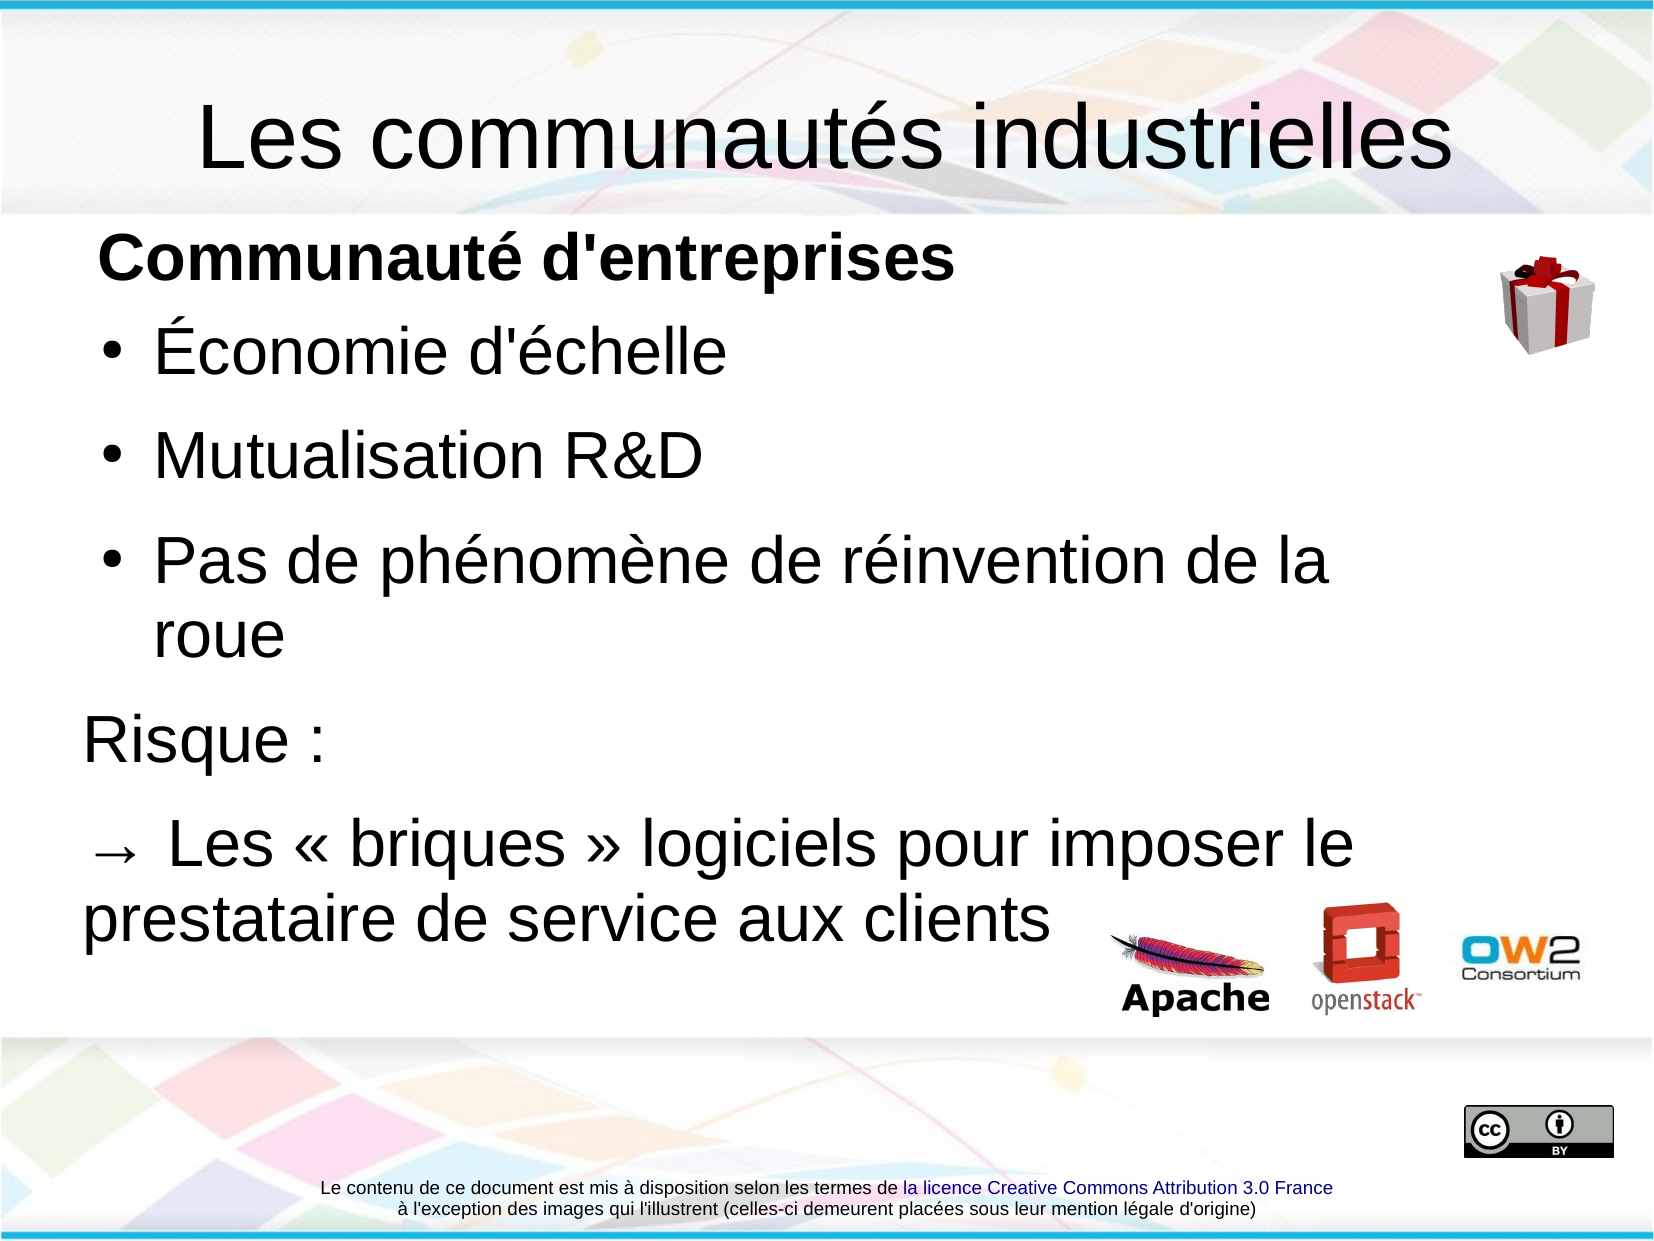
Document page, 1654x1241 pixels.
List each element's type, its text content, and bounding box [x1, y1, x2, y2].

picture [1500, 256, 1595, 355]
text_box Communauté d'entreprises [82, 212, 1548, 303]
picture [0, 0, 1654, 216]
picture [0, 1024, 1654, 1241]
list Économie d'échelle Mutualisation R&D Pas de phénomène de réinvention de la roue Risque : → Les « briques » logiciels pour imposer le prestataire de service aux clients [82, 314, 1382, 1034]
picture [1305, 897, 1626, 1020]
title Les communautés industrielles [82, 49, 1571, 225]
picture [1110, 933, 1269, 1017]
